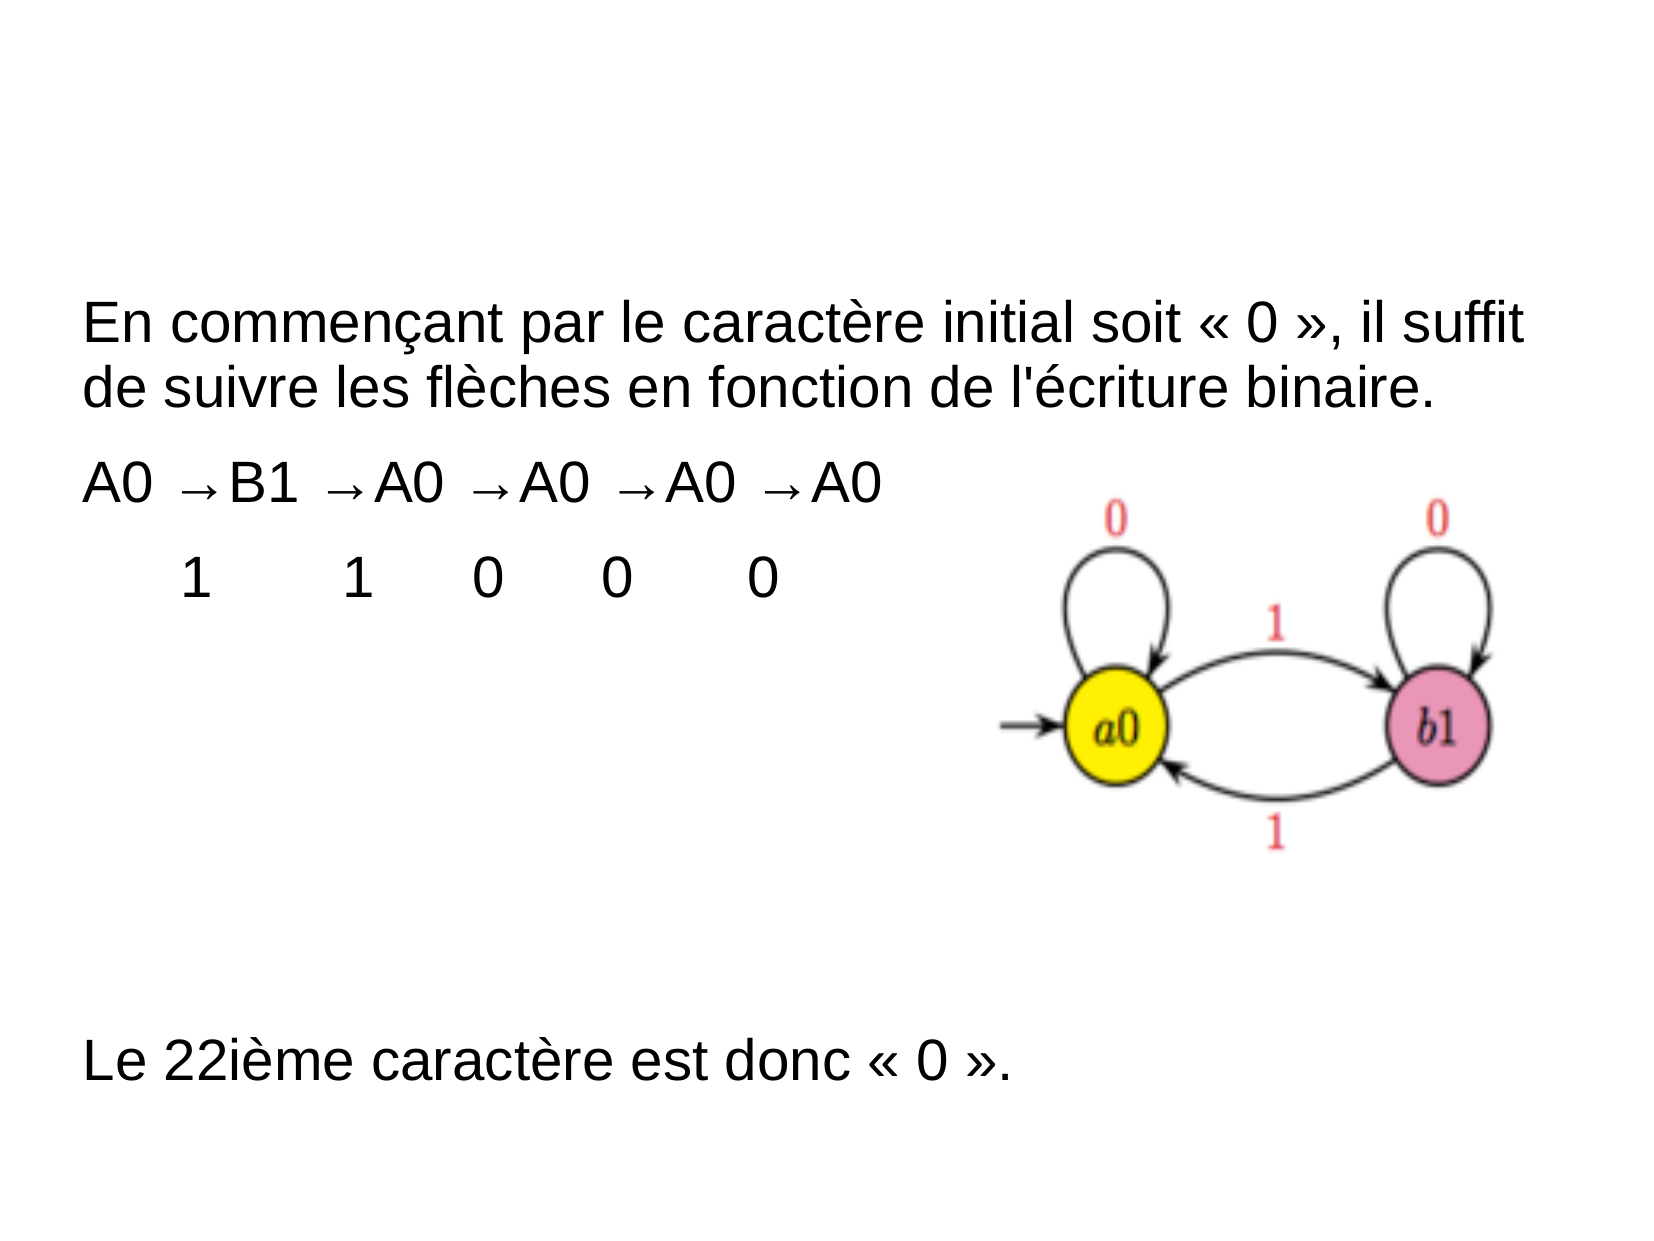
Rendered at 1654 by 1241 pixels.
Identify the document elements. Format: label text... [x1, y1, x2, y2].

list En commençant par le caractère initial soit « 0 », il suffit de suivre les flèches en fonction de l'écriture binaire. A0 →B1 →A0 →A0 →A0 →A0 1 1 0 0 0 Le 22ième caractère est donc « 0 ». [82, 290, 1571, 1109]
picture [925, 442, 1625, 945]
